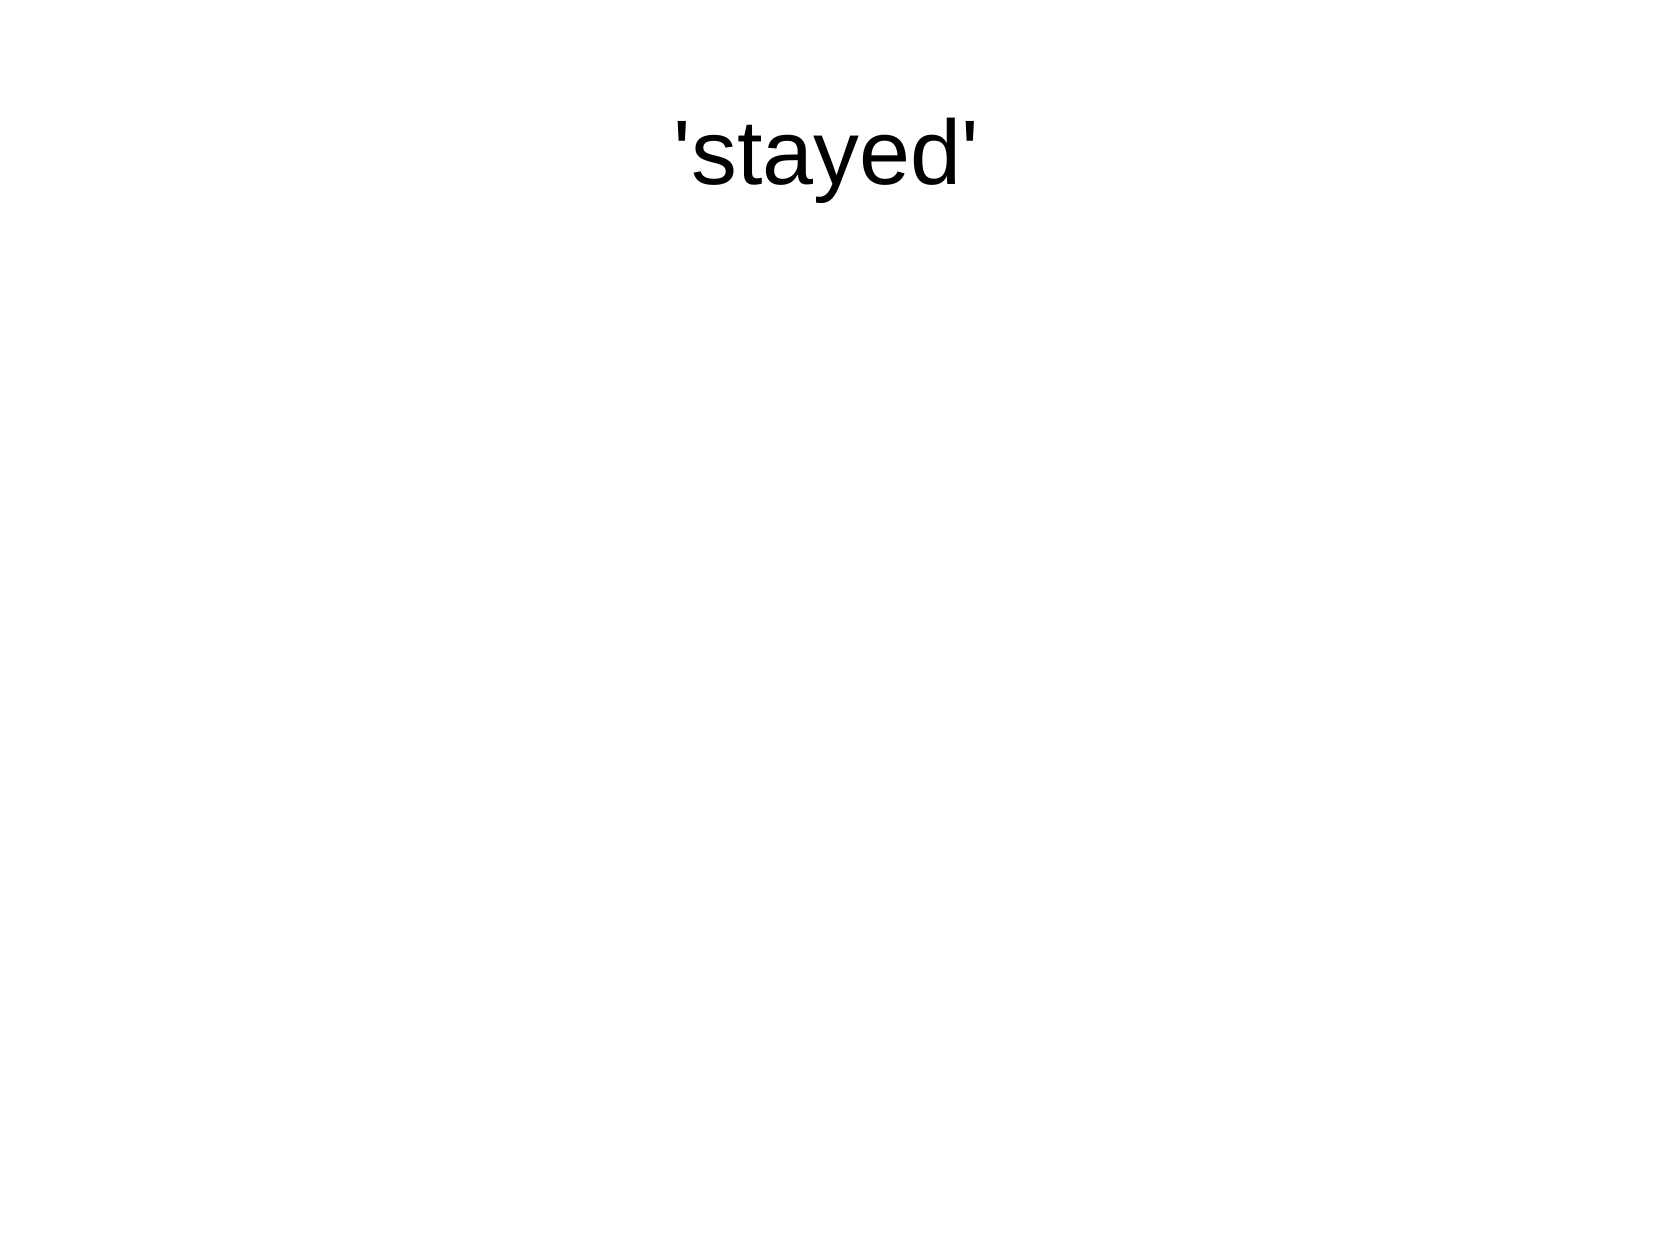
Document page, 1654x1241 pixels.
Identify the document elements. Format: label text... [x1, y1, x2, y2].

title 'stayed' [82, 56, 1571, 250]
